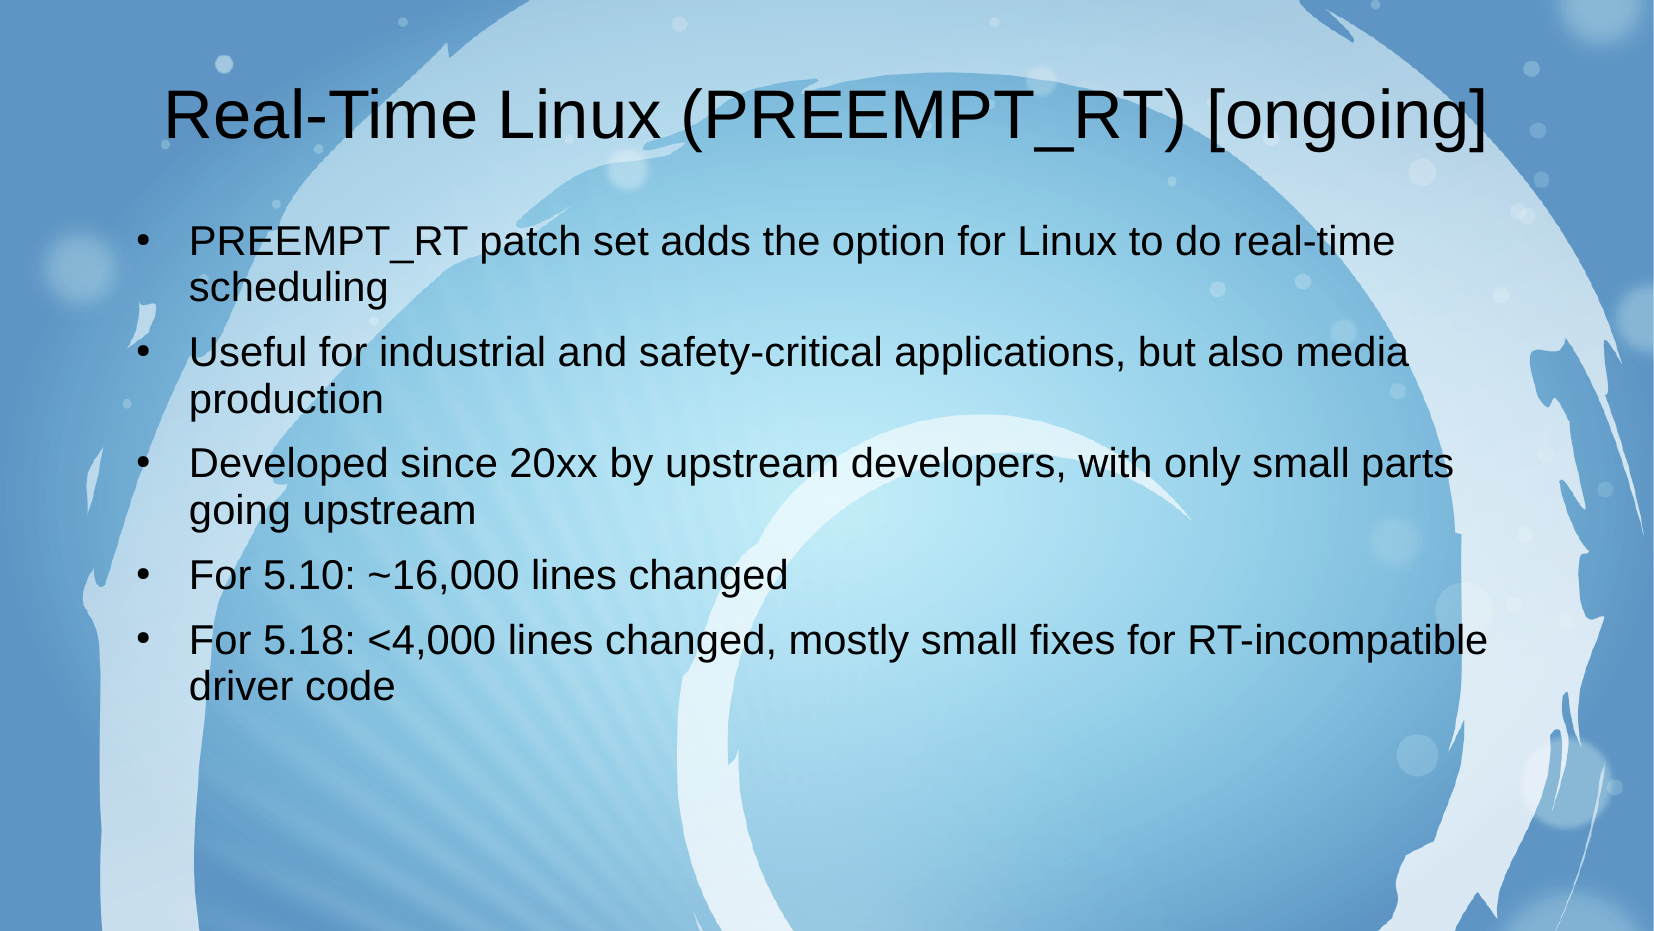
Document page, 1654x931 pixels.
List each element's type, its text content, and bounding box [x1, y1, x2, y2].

picture [0, 0, 1654, 931]
title Real-Time Linux (PREEMPT_RT) [ongoing] [118, 37, 1536, 193]
list PREEMPT_RT patch set adds the option for Linux to do real-time scheduling Useful for industrial and safety-critical applications, but also media production Developed since 20xx by upstream developers, with only small parts going upstream For 5.10: ~16,000 lines changed For 5.18: <4,000 lines changed, mostly small fixes for RT-incompatible driver code [118, 217, 1536, 832]
